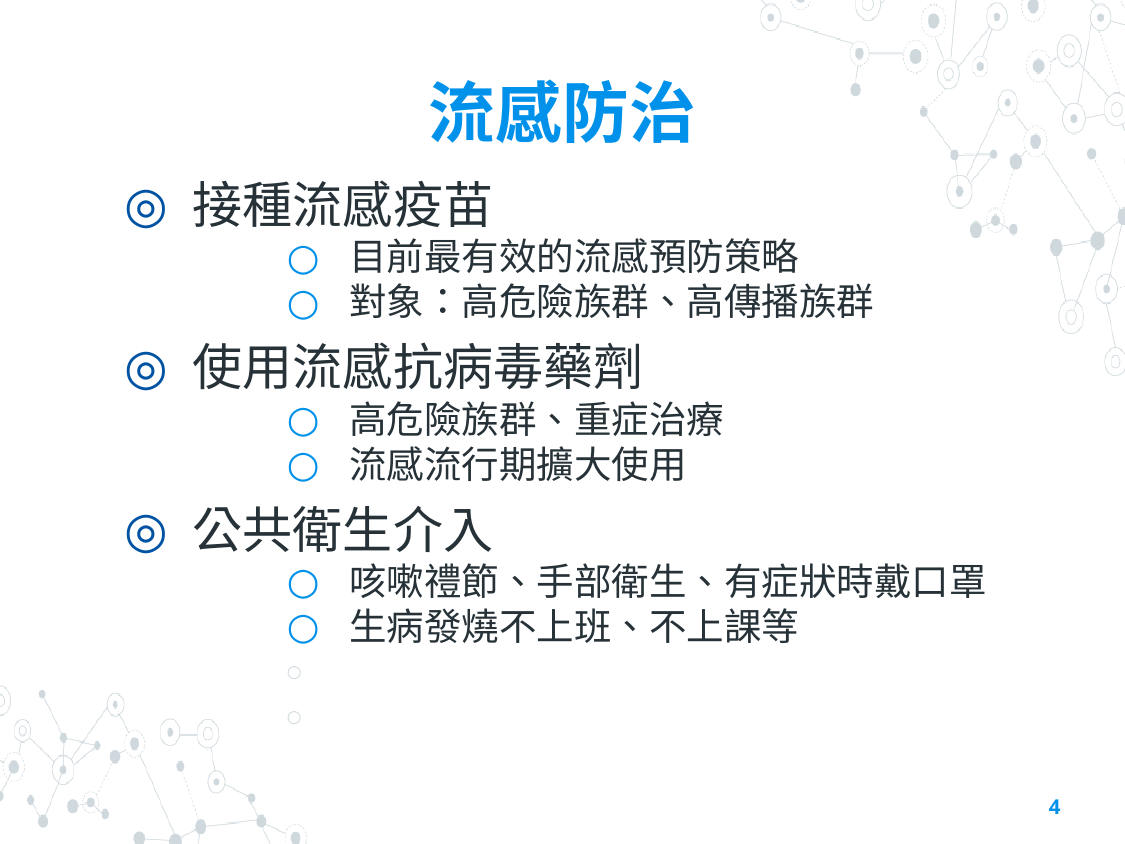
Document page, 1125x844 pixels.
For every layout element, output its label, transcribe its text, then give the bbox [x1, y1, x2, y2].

title 流感防治 [96, 50, 1029, 158]
list 接種流感疫苗 目前最有效的流感預防策略 對象：高危險族群、高傳播族群 使用流感抗病毒藥劑 高危險族群、重症治療 流感流行期擴大使用 公共衛生介入 咳嗽禮節、手部衛生、有症狀時戴口罩 生病發燒不上班、不上課等 [96, 158, 1029, 745]
text_box 4 [1033, 779, 1102, 844]
